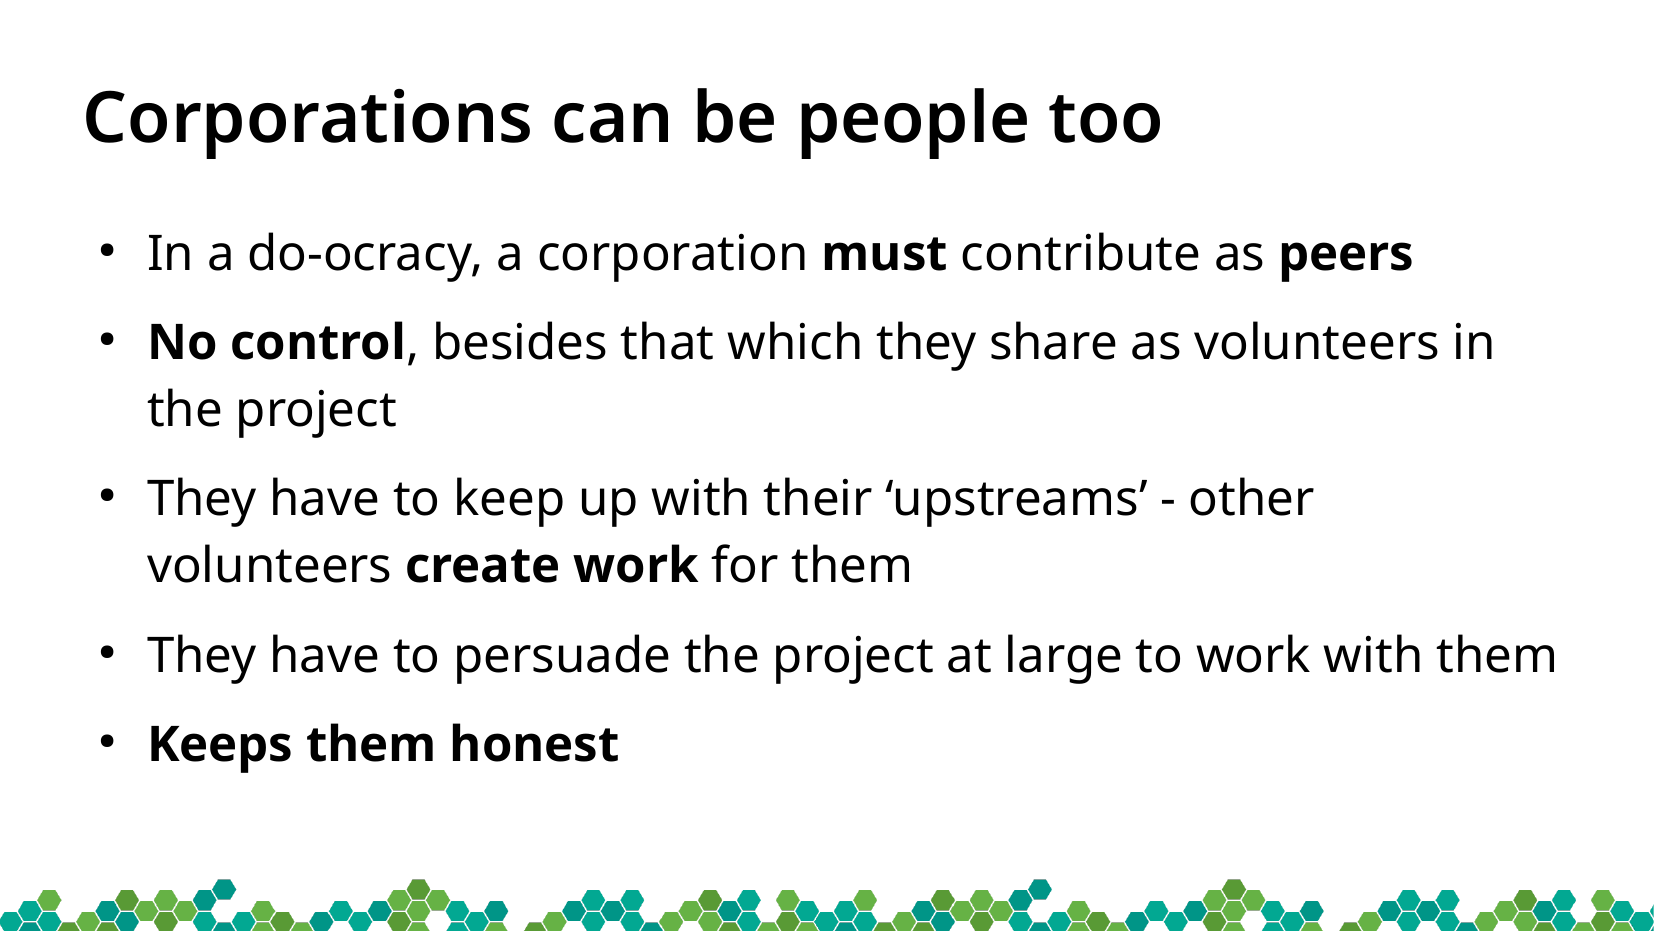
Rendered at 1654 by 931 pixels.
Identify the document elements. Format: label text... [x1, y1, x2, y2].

picture [0, 871, 1654, 931]
title Corporations can be people too [82, 37, 1571, 193]
list In a do-ocracy, a corporation must contribute as peers No control, besides that which they share as volunteers in the project They have to keep up with their ‘upstreams’ - other volunteers create work for them They have to persuade the project at large to work with them Keeps them honest [82, 217, 1571, 840]
